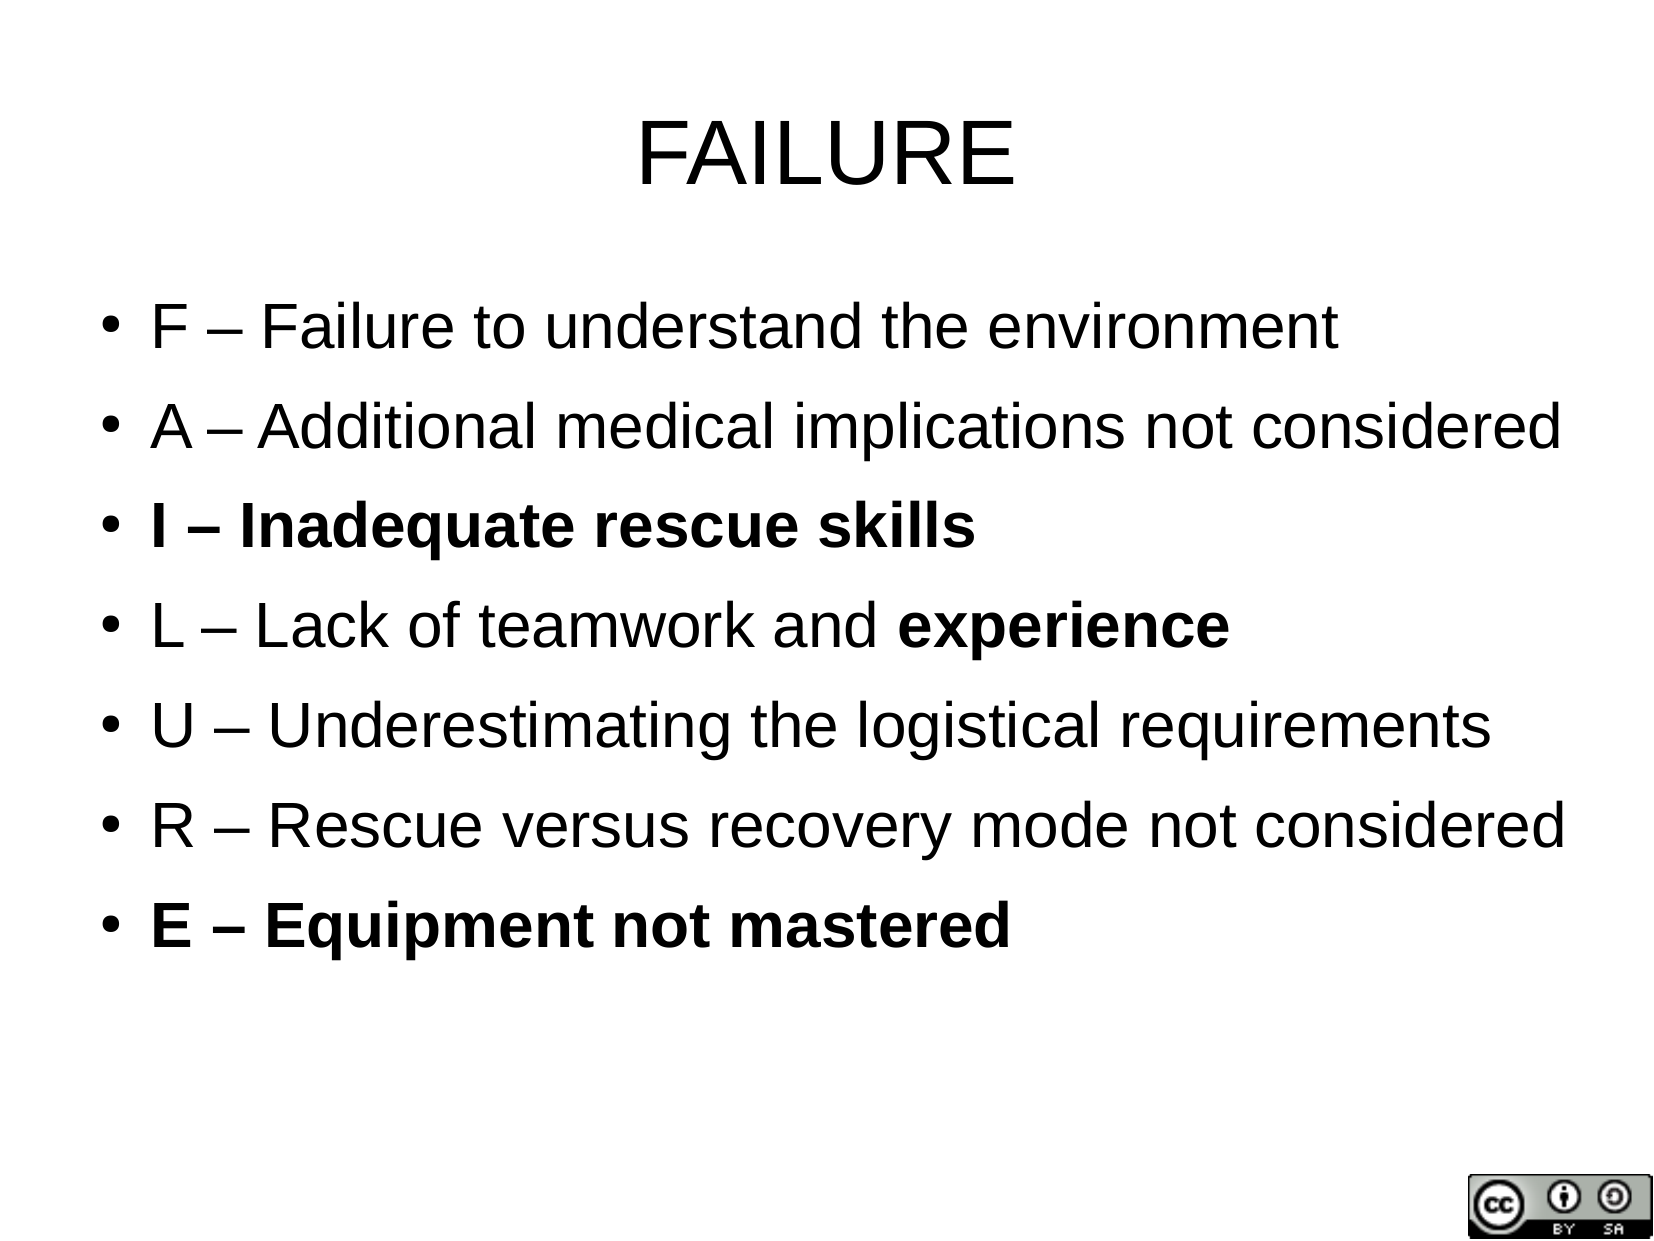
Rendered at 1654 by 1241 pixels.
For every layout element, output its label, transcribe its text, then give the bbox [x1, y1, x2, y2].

list F – Failure to understand the environment A – Additional medical implications not considered I – Inadequate rescue skills L – Lack of teamwork and experience U – Underestimating the logistical requirements R – Rescue versus recovery mode not considered E – Equipment not mastered [82, 290, 1571, 1010]
title FAILURE [82, 49, 1571, 257]
picture [1468, 1174, 1653, 1239]
